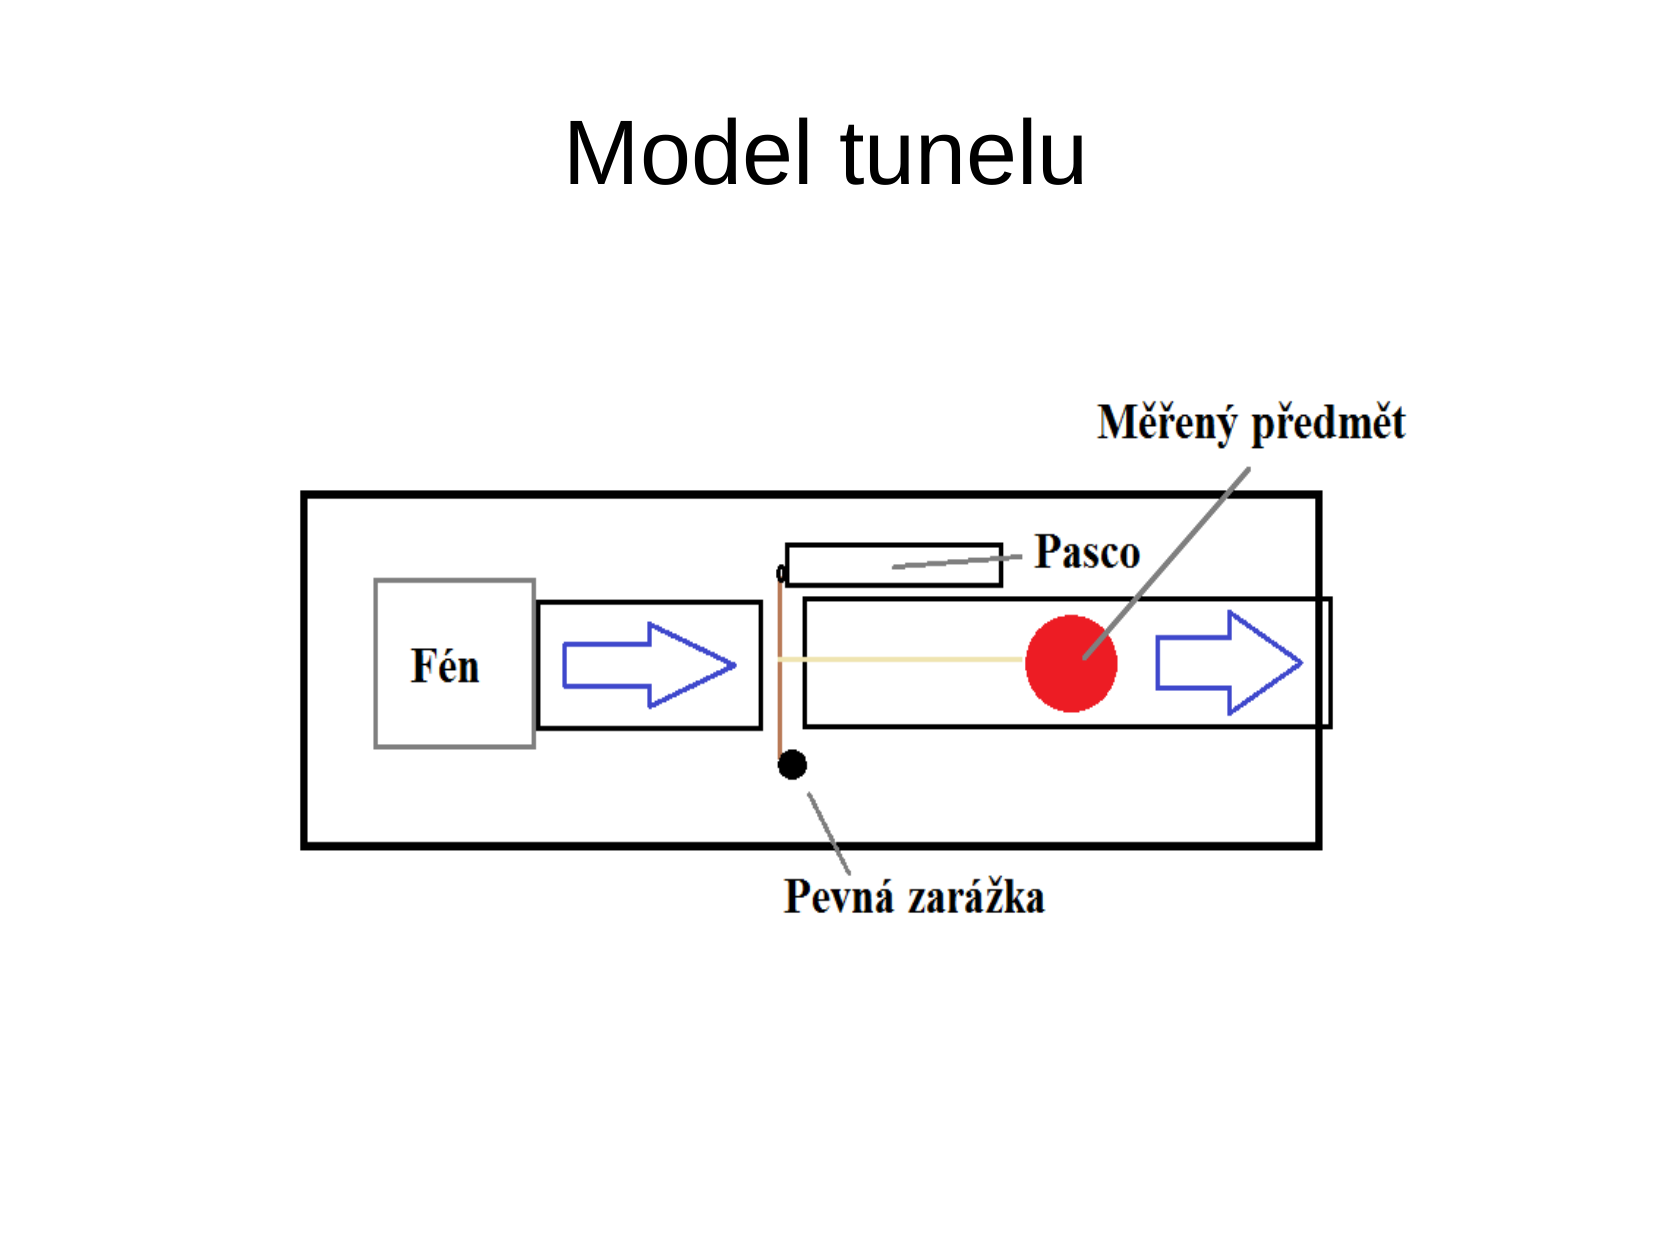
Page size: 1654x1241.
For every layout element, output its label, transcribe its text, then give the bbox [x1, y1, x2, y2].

title Model tunelu [82, 49, 1571, 257]
picture [236, 383, 1418, 945]
